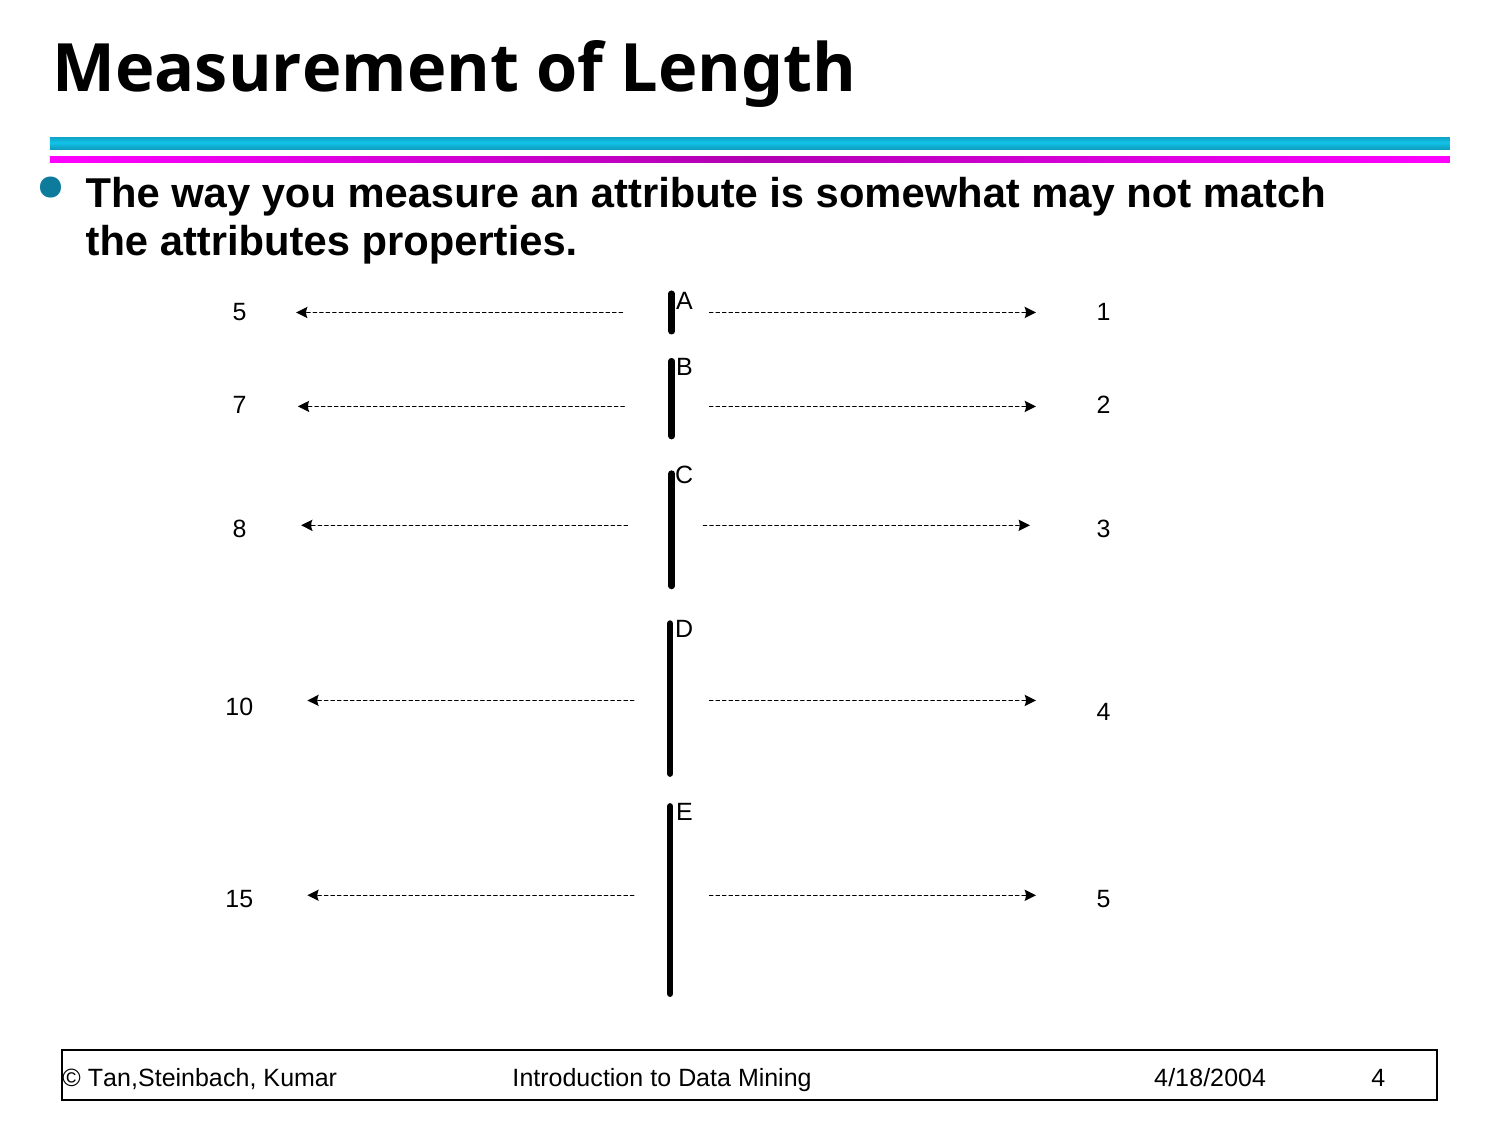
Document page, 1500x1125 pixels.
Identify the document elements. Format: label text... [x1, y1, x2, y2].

title Measurement of Length [37, 0, 1446, 113]
chart [212, 275, 1130, 1004]
list The way you measure an attribute is somewhat may not match the attributes properties. [23, 162, 1402, 988]
